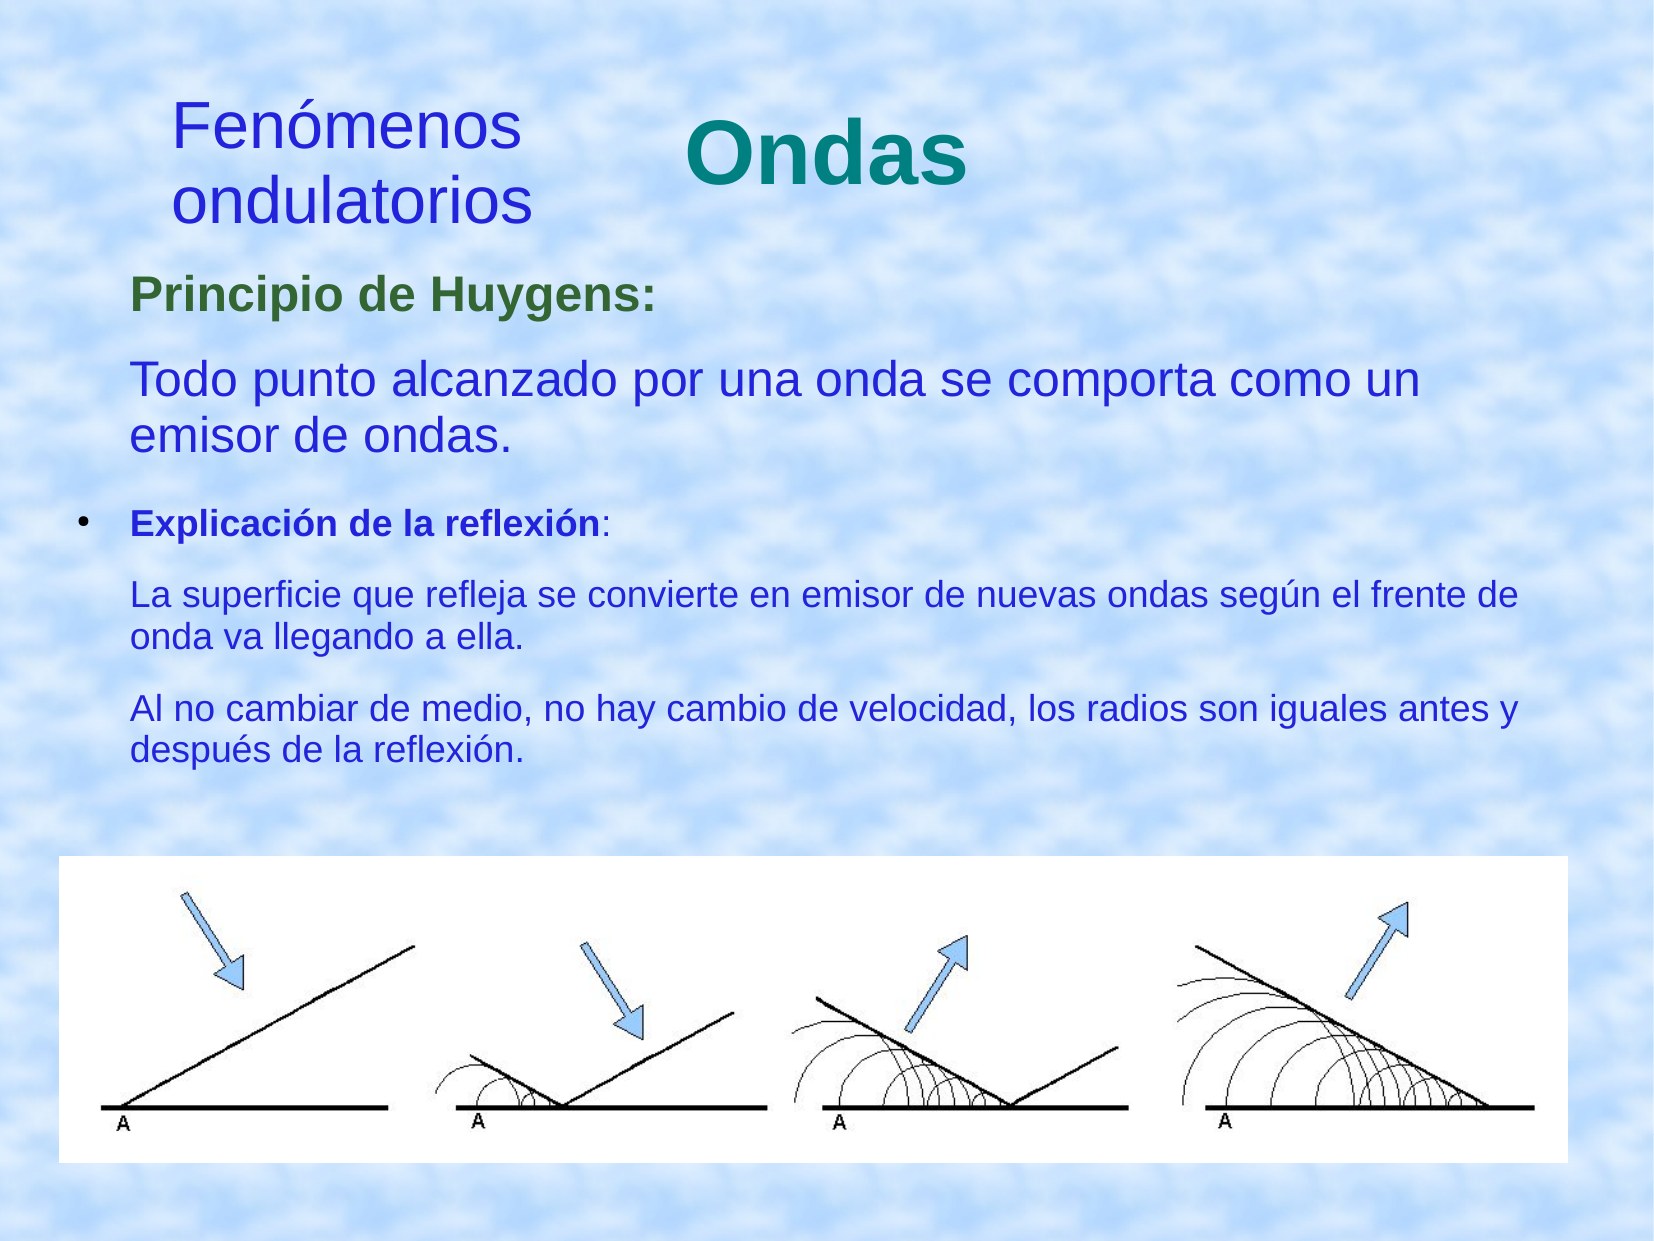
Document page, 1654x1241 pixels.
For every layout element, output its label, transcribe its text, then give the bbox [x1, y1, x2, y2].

list Fenómenos ondulatorios [100, 88, 827, 265]
list Principio de Huygens: Todo punto alcanzado por una onda se comporta como un emisor de ondas. [59, 265, 1447, 501]
title Ondas [82, 49, 1571, 257]
list Explicación de la reflexión: La superficie que refleja se convierte en emisor de nuevas ondas según el frente de onda va llegando a ella. Al no cambiar de medio, no hay cambio de velocidad, los radios son iguales antes y después de la reflexión. [59, 501, 1536, 856]
picture [0, 0, 1654, 1241]
